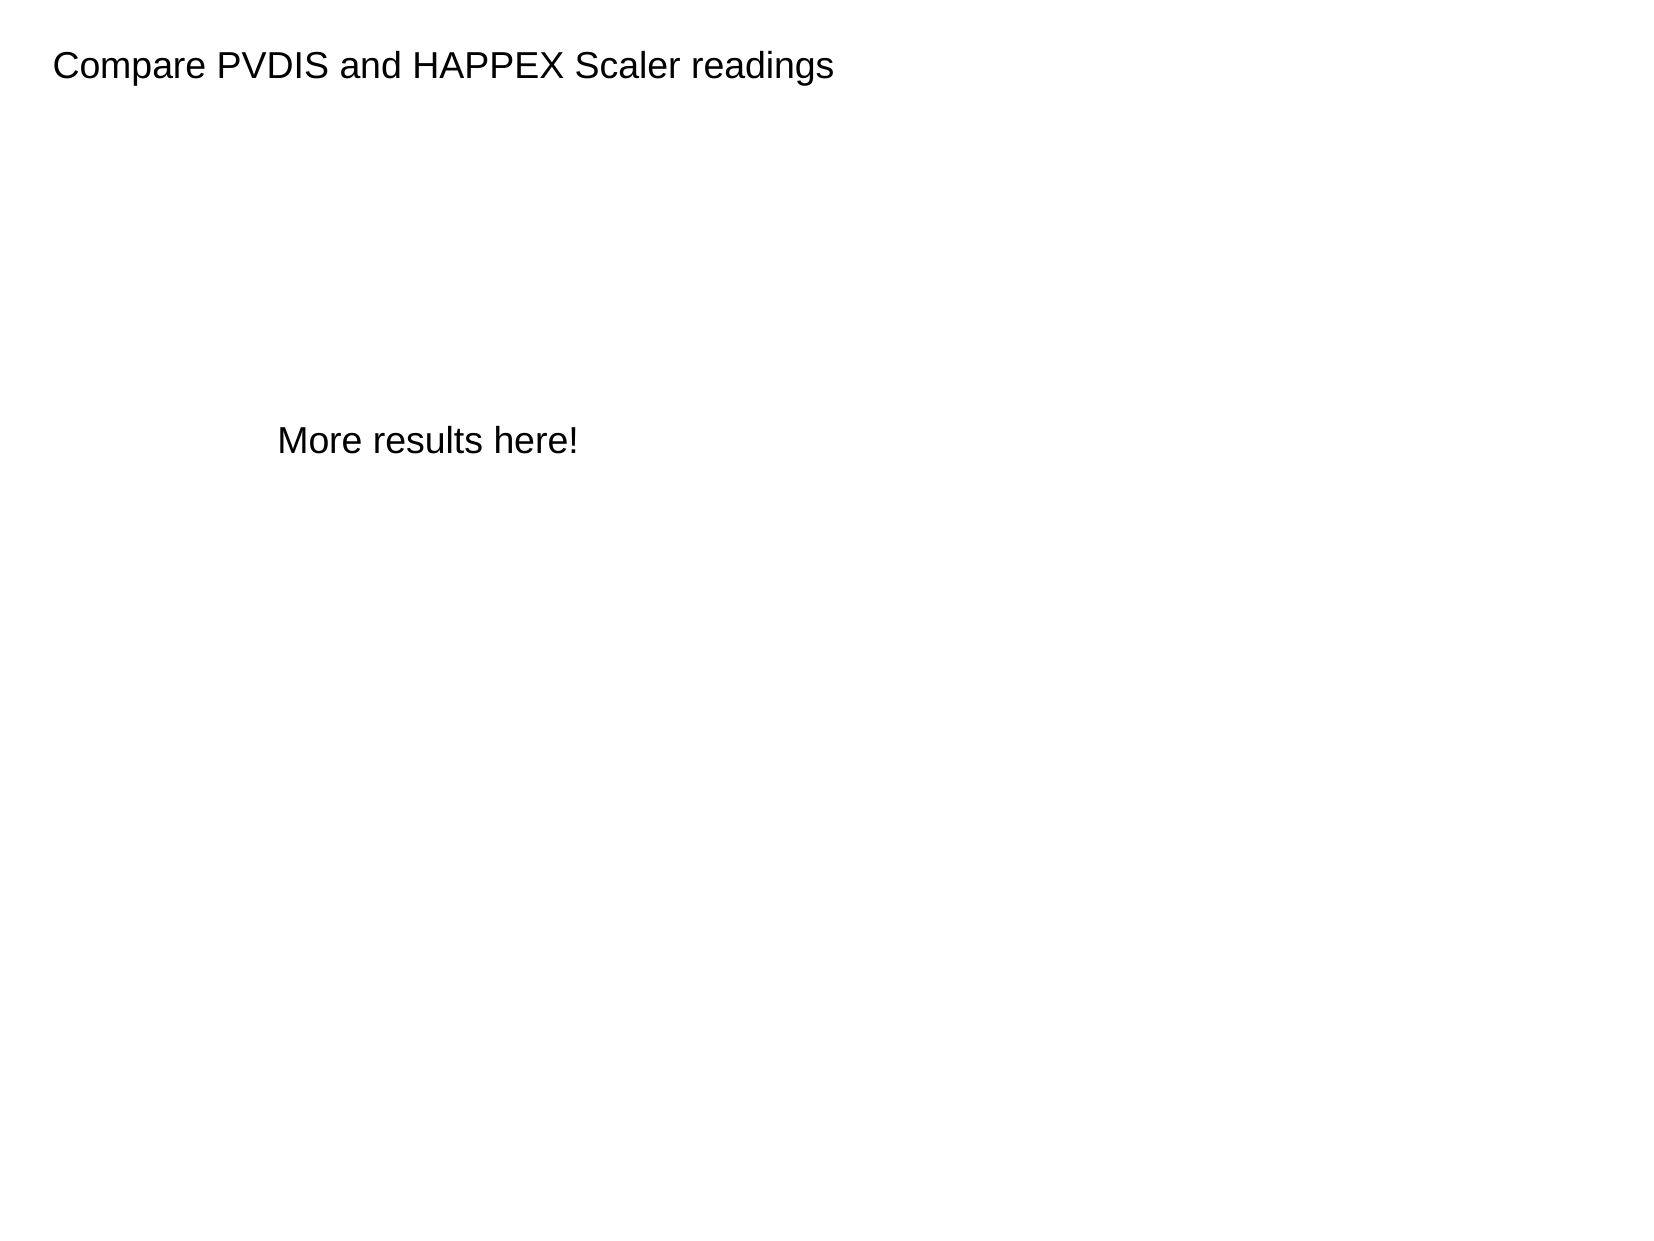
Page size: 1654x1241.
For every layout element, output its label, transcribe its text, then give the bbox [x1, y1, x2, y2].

text_box Compare PVDIS and HAPPEX Scaler readings [37, 37, 1351, 95]
text_box More results here! [262, 412, 938, 470]
